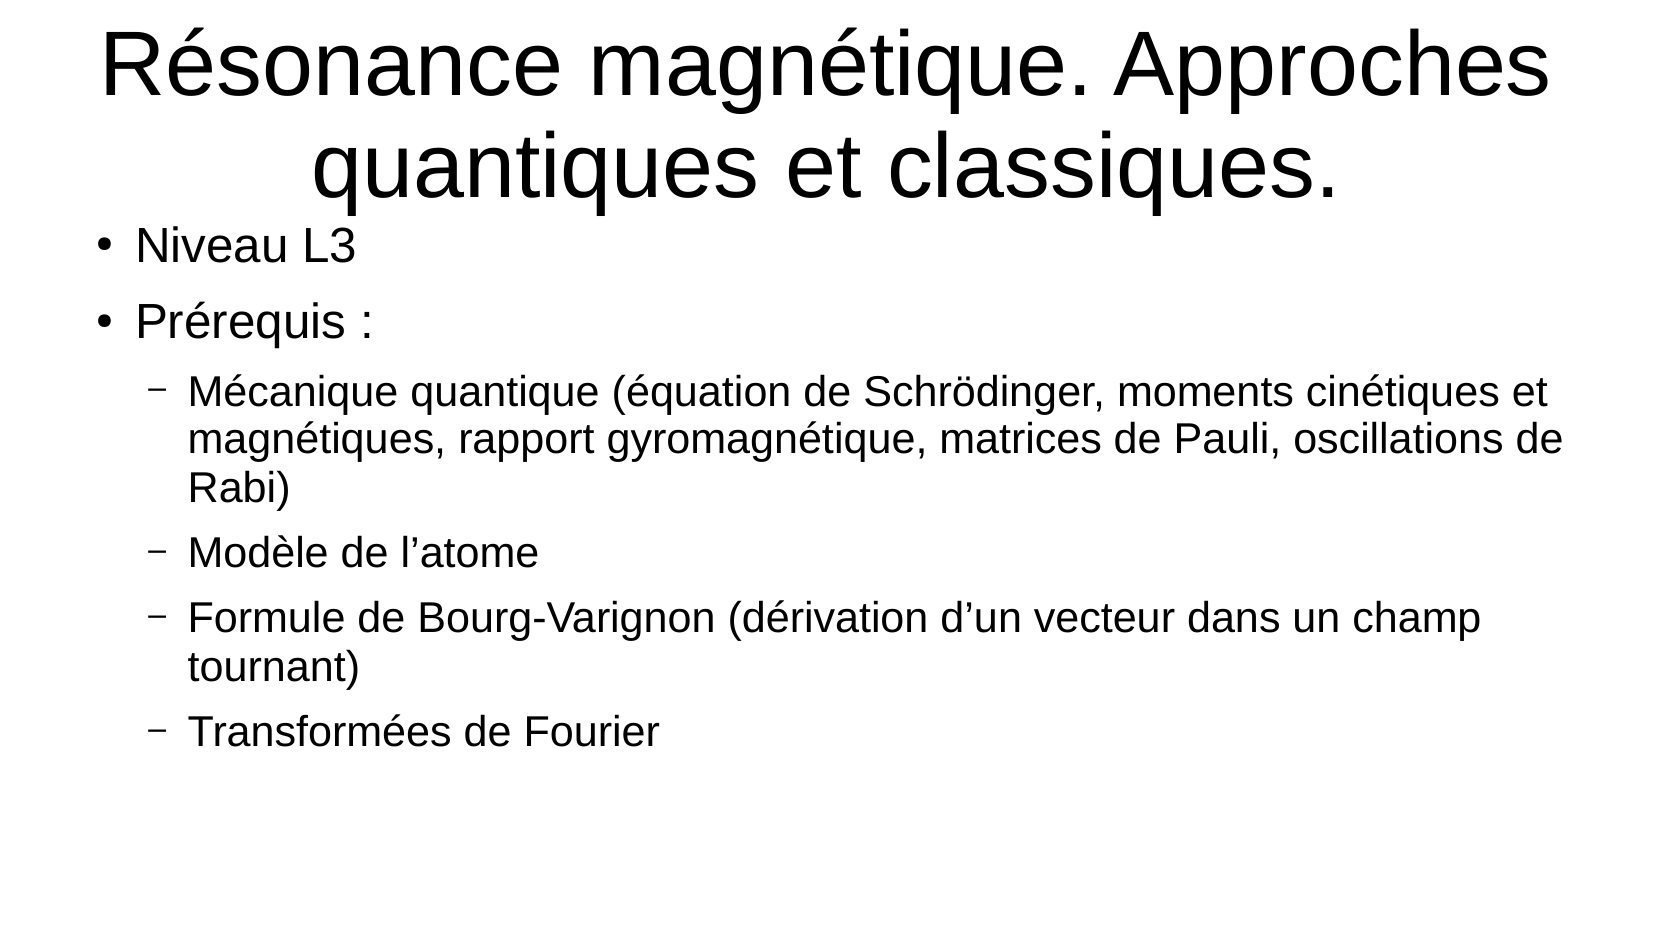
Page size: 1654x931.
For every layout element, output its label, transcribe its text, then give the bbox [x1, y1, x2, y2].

list Niveau L3 Prérequis : Mécanique quantique (équation de Schrödinger, moments cinétiques et magnétiques, rapport gyromagnétique, matrices de Pauli, oscillations de Rabi) Modèle de l’atome Formule de Bourg-Varignon (dérivation d’un vecteur dans un champ tournant) Transformées de Fourier [82, 217, 1571, 758]
title Résonance magnétique. Approches quantiques et classiques. [82, 12, 1571, 217]
